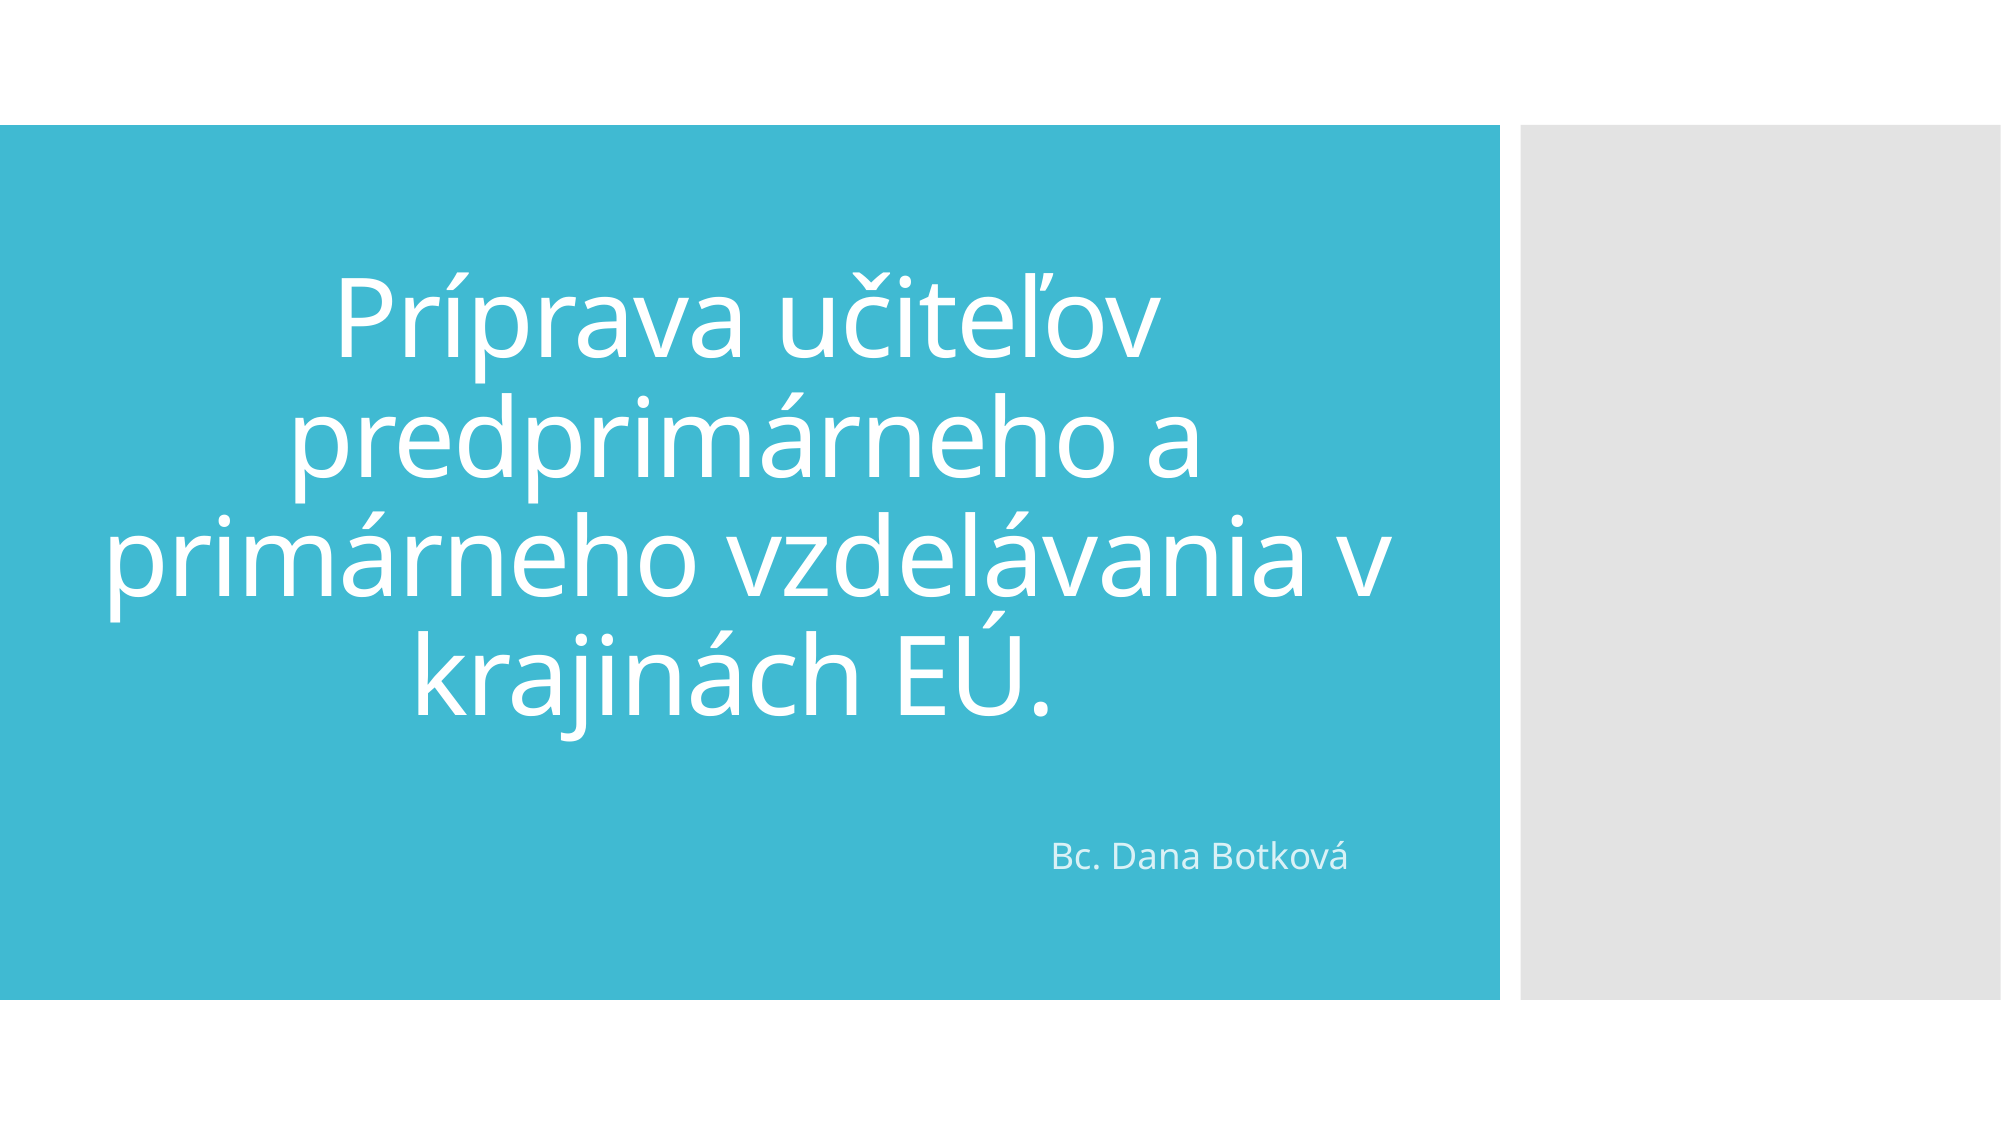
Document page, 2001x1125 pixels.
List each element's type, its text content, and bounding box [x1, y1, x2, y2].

title Príprava učiteľov predprimárneho a primárneho vzdelávania v krajinách EÚ. [0, 213, 1492, 747]
subtitle Bc. Dana Botková [180, 766, 1381, 917]
